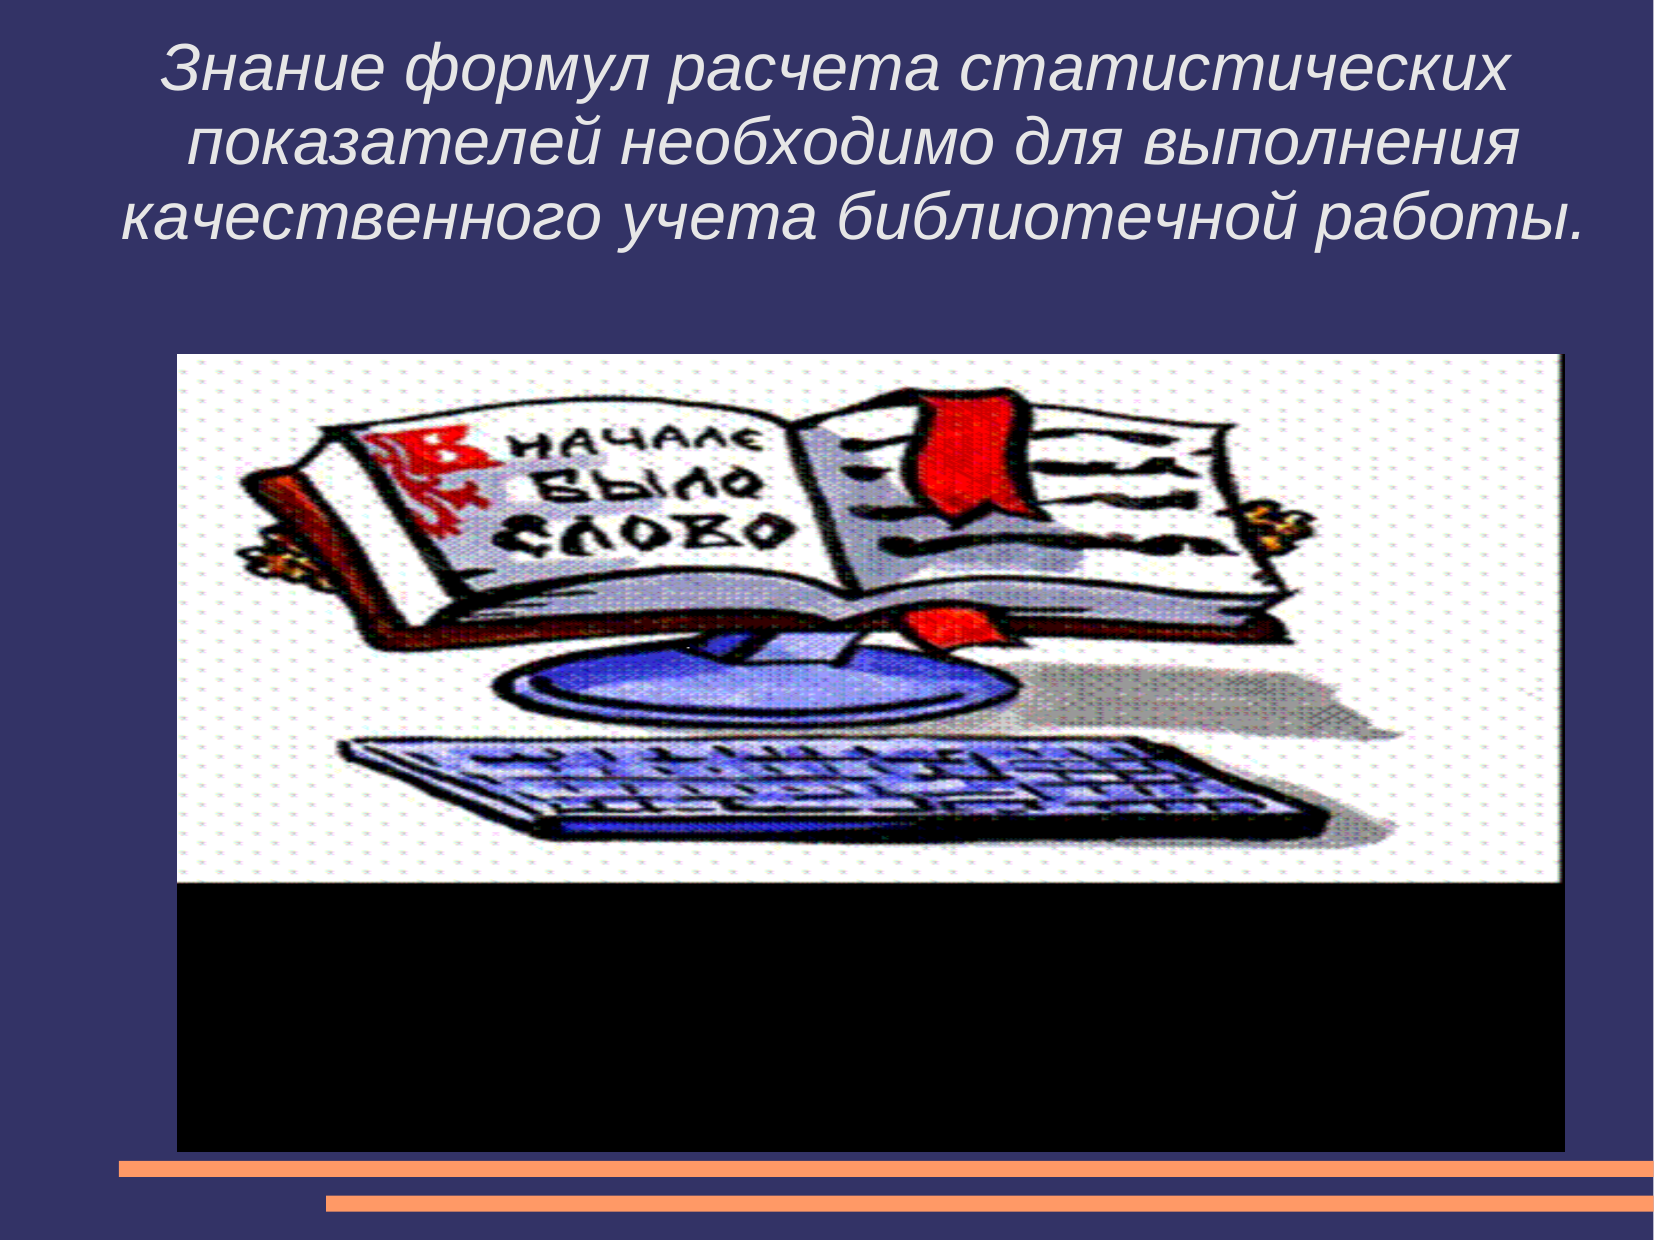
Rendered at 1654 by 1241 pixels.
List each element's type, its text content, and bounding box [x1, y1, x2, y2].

text_box Знание формул расчета статистических показателей необходимо для выполнения качественного учета библиотечной работы. [33, 29, 1595, 254]
picture [177, 354, 1565, 1152]
